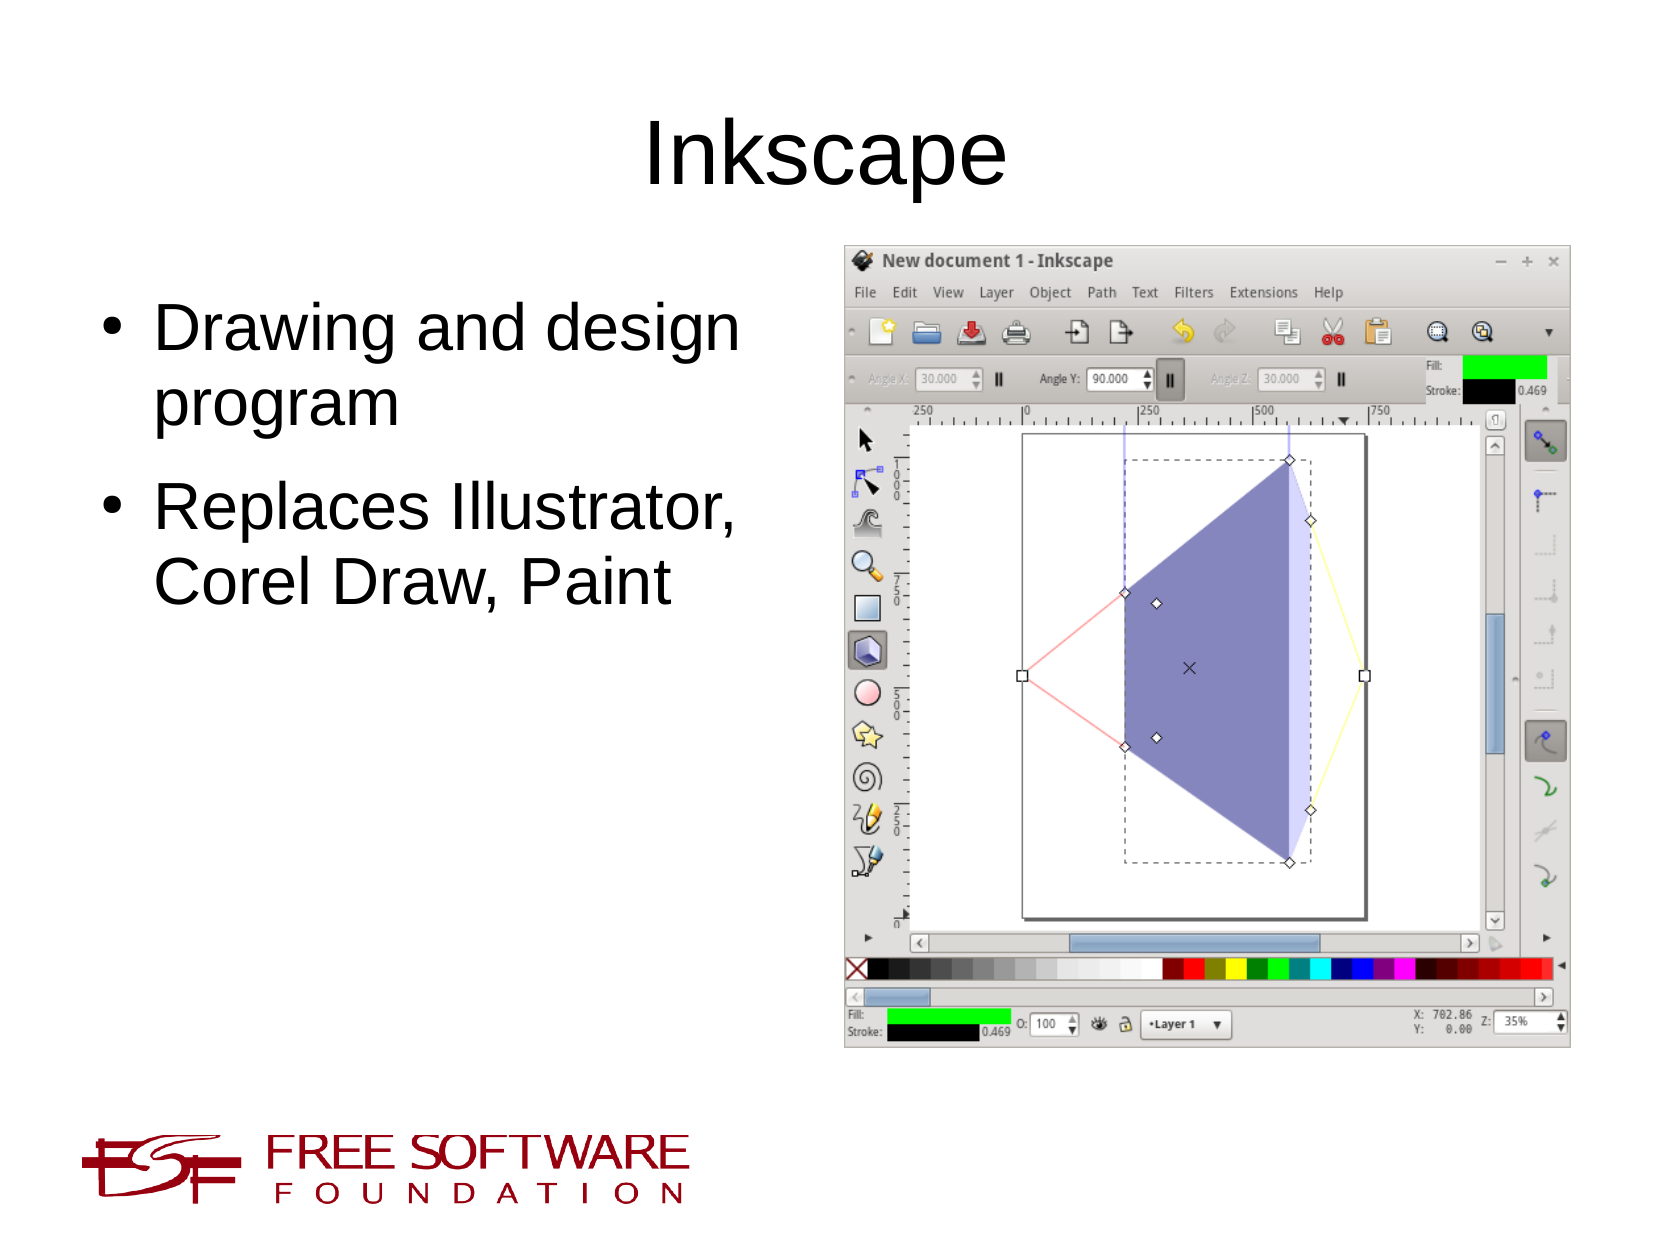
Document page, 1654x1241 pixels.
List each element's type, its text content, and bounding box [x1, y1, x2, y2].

picture [82, 1135, 841, 1224]
list Drawing and design program Replaces Illustrator, Corel Draw, Paint [82, 290, 809, 1109]
picture [844, 245, 1571, 1048]
title Inkscape [82, 49, 1571, 257]
